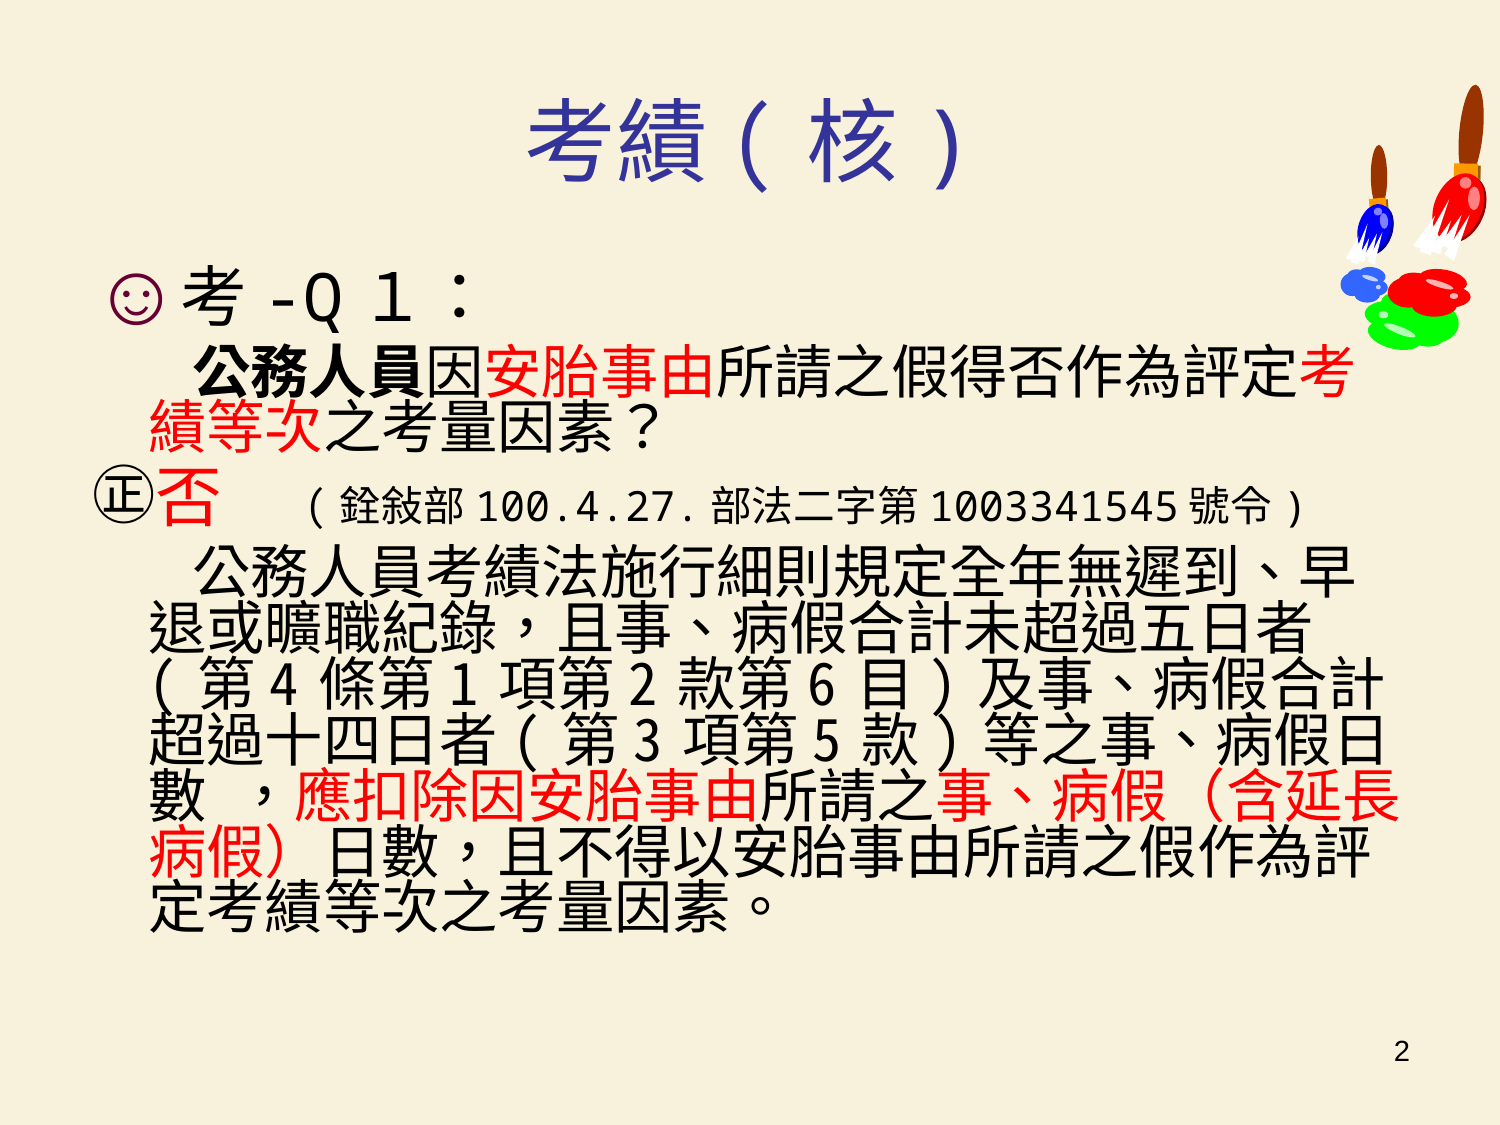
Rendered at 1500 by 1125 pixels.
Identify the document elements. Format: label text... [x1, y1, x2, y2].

list 考-Q１： 公務人員因安胎事由所請之假得否作為評定考績等次之考量因素？ 否 (銓敍部100.4.27.部法二字第1003341545號令) 公務人員考績法施行細則規定全年無遲到、早退或曠職紀錄，且事、病假合計未超過五日者(第4條第1項第2款第6目)及事、病假合計超過十四日者(第3項第5款)等之事、病假日數 ，應扣除因安胎事由所請之事、病假（含延長病假）日數，且不得以安胎事由所請之假作為評定考績等次之考量因素。 [77, 262, 1428, 1005]
title 考績(核) [75, 45, 1426, 233]
text_box <number> [1074, 1024, 1426, 1103]
